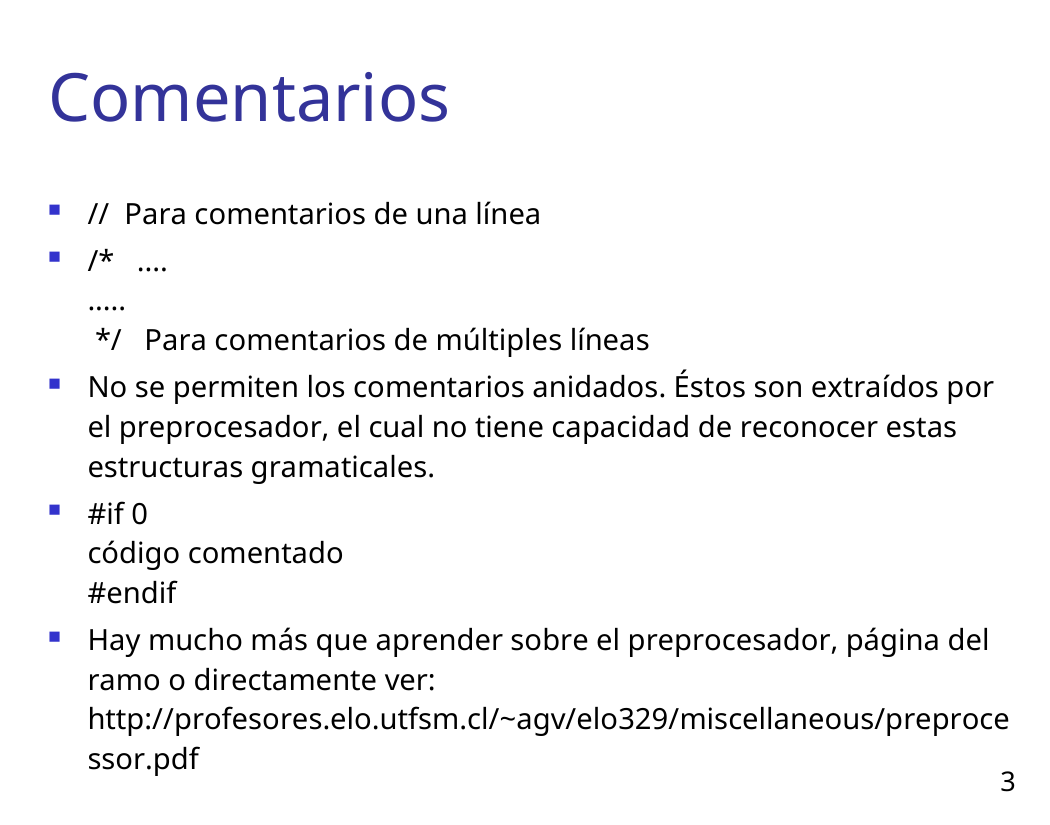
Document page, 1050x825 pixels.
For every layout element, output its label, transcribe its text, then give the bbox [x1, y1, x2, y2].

list // Para comentarios de una línea /* .... ..... */ Para comentarios de múltiples líneas No se permiten los comentarios anidados. Éstos son extraídos por el preprocesador, el cual no tiene capacidad de reconocer estas estructuras gramaticales. #if 0 código comentado #endif Hay mucho más que aprender sobre el preprocesador, página del ramo o directamente ver: http://profesores.elo.utfsm.cl/~agv/elo329/miscellaneous/preprocessor.pdf [37, 187, 1023, 759]
title Comentarios [37, 26, 1026, 147]
